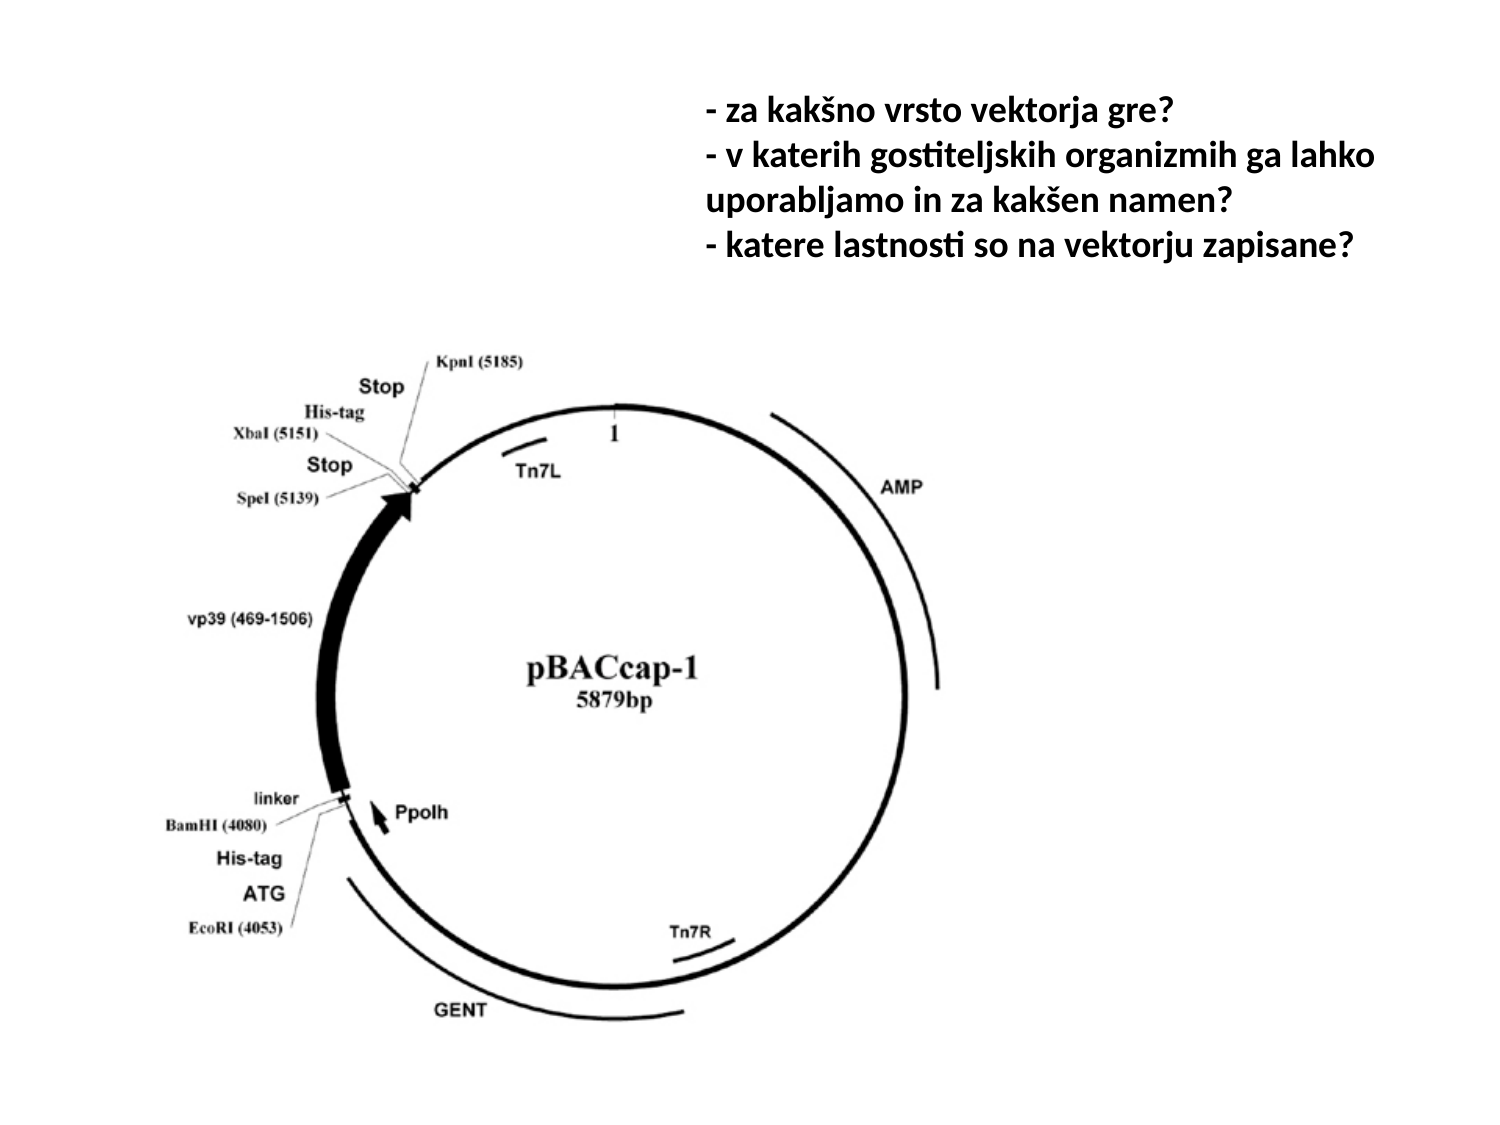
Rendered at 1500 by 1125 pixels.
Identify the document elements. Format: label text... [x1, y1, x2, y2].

text_box - za kakšno vrsto vektorja gre? - v katerih gostiteljskih organizmih ga lahko uporabljamo in za kakšen namen? - katere lastnosti so na vektorju zapisane? [690, 78, 1441, 273]
picture [159, 349, 947, 1027]
